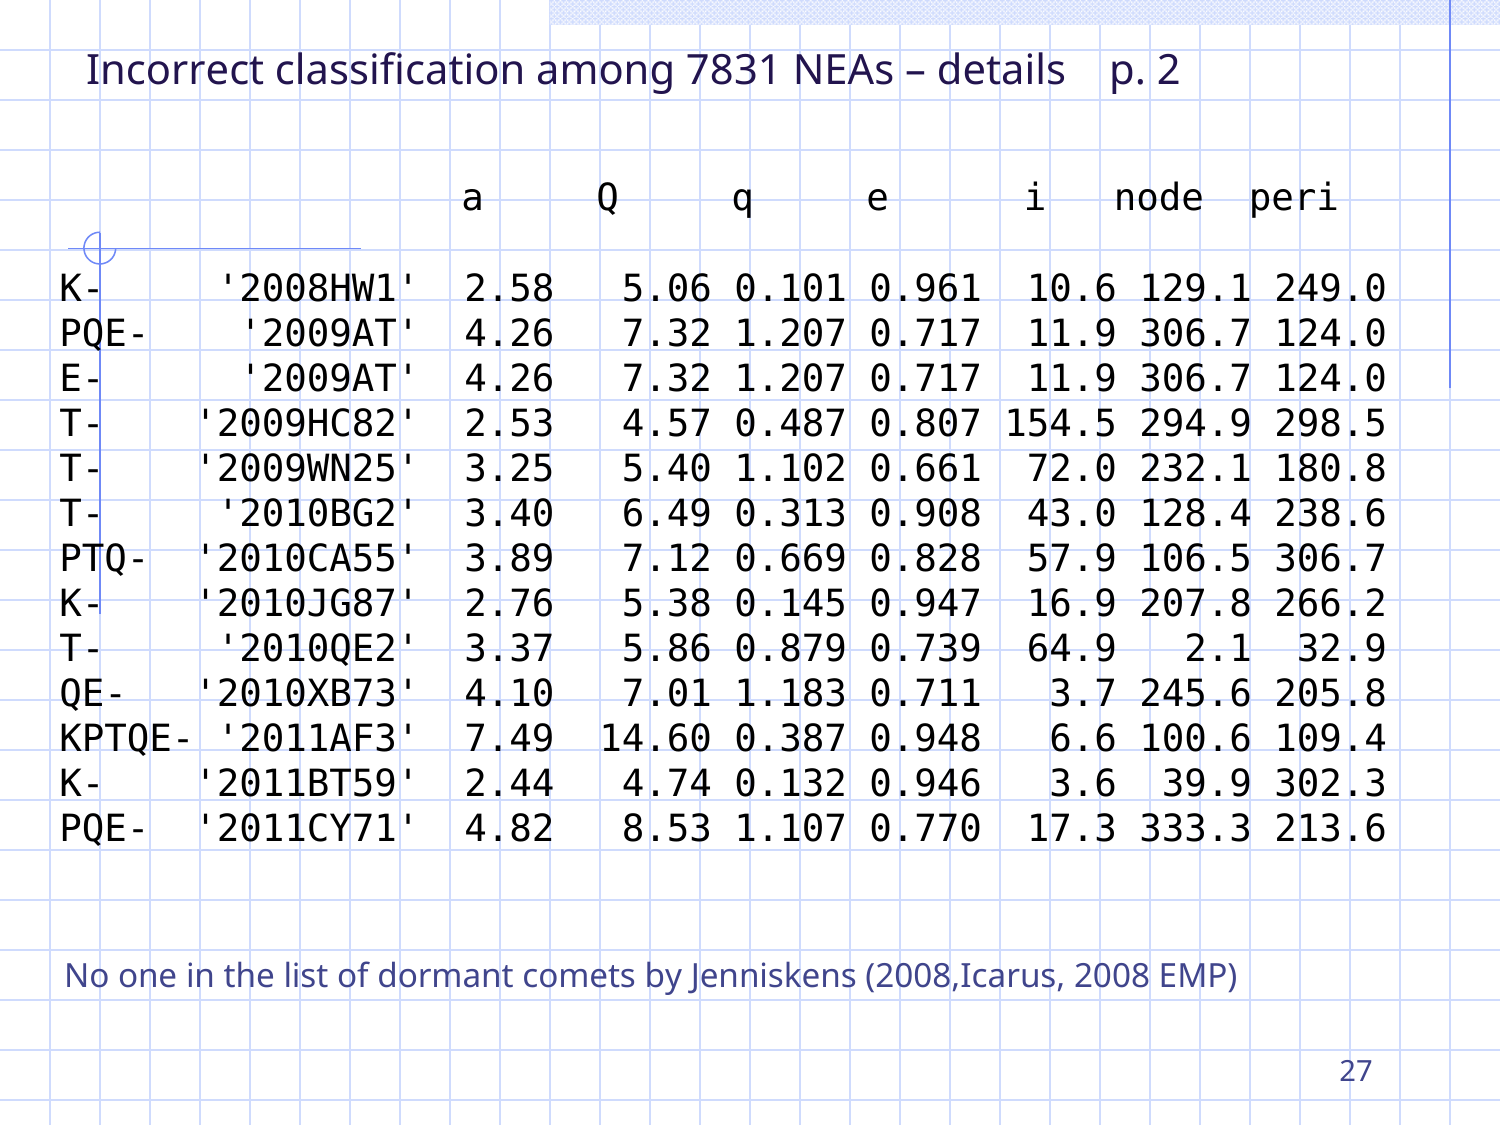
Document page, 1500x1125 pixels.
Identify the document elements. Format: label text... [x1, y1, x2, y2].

text_box a Q q e i node peri K- '2008HW1' 2.58 5.06 0.101 0.961 10.6 129.1 249.0 PQE- '2009AT' 4.26 7.32 1.207 0.717 11.9 306.7 124.0 E- '2009AT' 4.26 7.32 1.207 0.717 11.9 306.7 124.0 T- '2009HC82' 2.53 4.57 0.487 0.807 154.5 294.9 298.5 T- '2009WN25' 3.25 5.40 1.102 0.661 72.0 232.1 180.8 T- '2010BG2' 3.40 6.49 0.313 0.908 43.0 128.4 238.6 PTQ- '2010CA55' 3.89 7.12 0.669 0.828 57.9 106.5 306.7 K- '2010JG87' 2.76 5.38 0.145 0.947 16.9 207.8 266.2 T- '2010QE2' 3.37 5.86 0.879 0.739 64.9 2.1 32.9 QE- '2010XB73' 4.10 7.01 1.183 0.711 3.7 245.6 205.8 KPTQE- '2011AF3' 7.49 14.60 0.387 0.948 6.6 100.6 109.4 K- '2011BT59' 2.44 4.74 0.132 0.946 3.6 39.9 302.3 PQE- '2011CY71' 4.82 8.53 1.107 0.770 17.3 333.3 213.6 [44, 161, 1476, 902]
text_box Incorrect classification among 7831 NEAs – details p. 2 [71, 35, 1382, 101]
text_box No one in the list of dormant comets by Jenniskens (2008,Icarus, 2008 EMP) [49, 946, 1396, 1002]
picture [1451, 0, 1500, 25]
picture [549, 0, 1449, 25]
